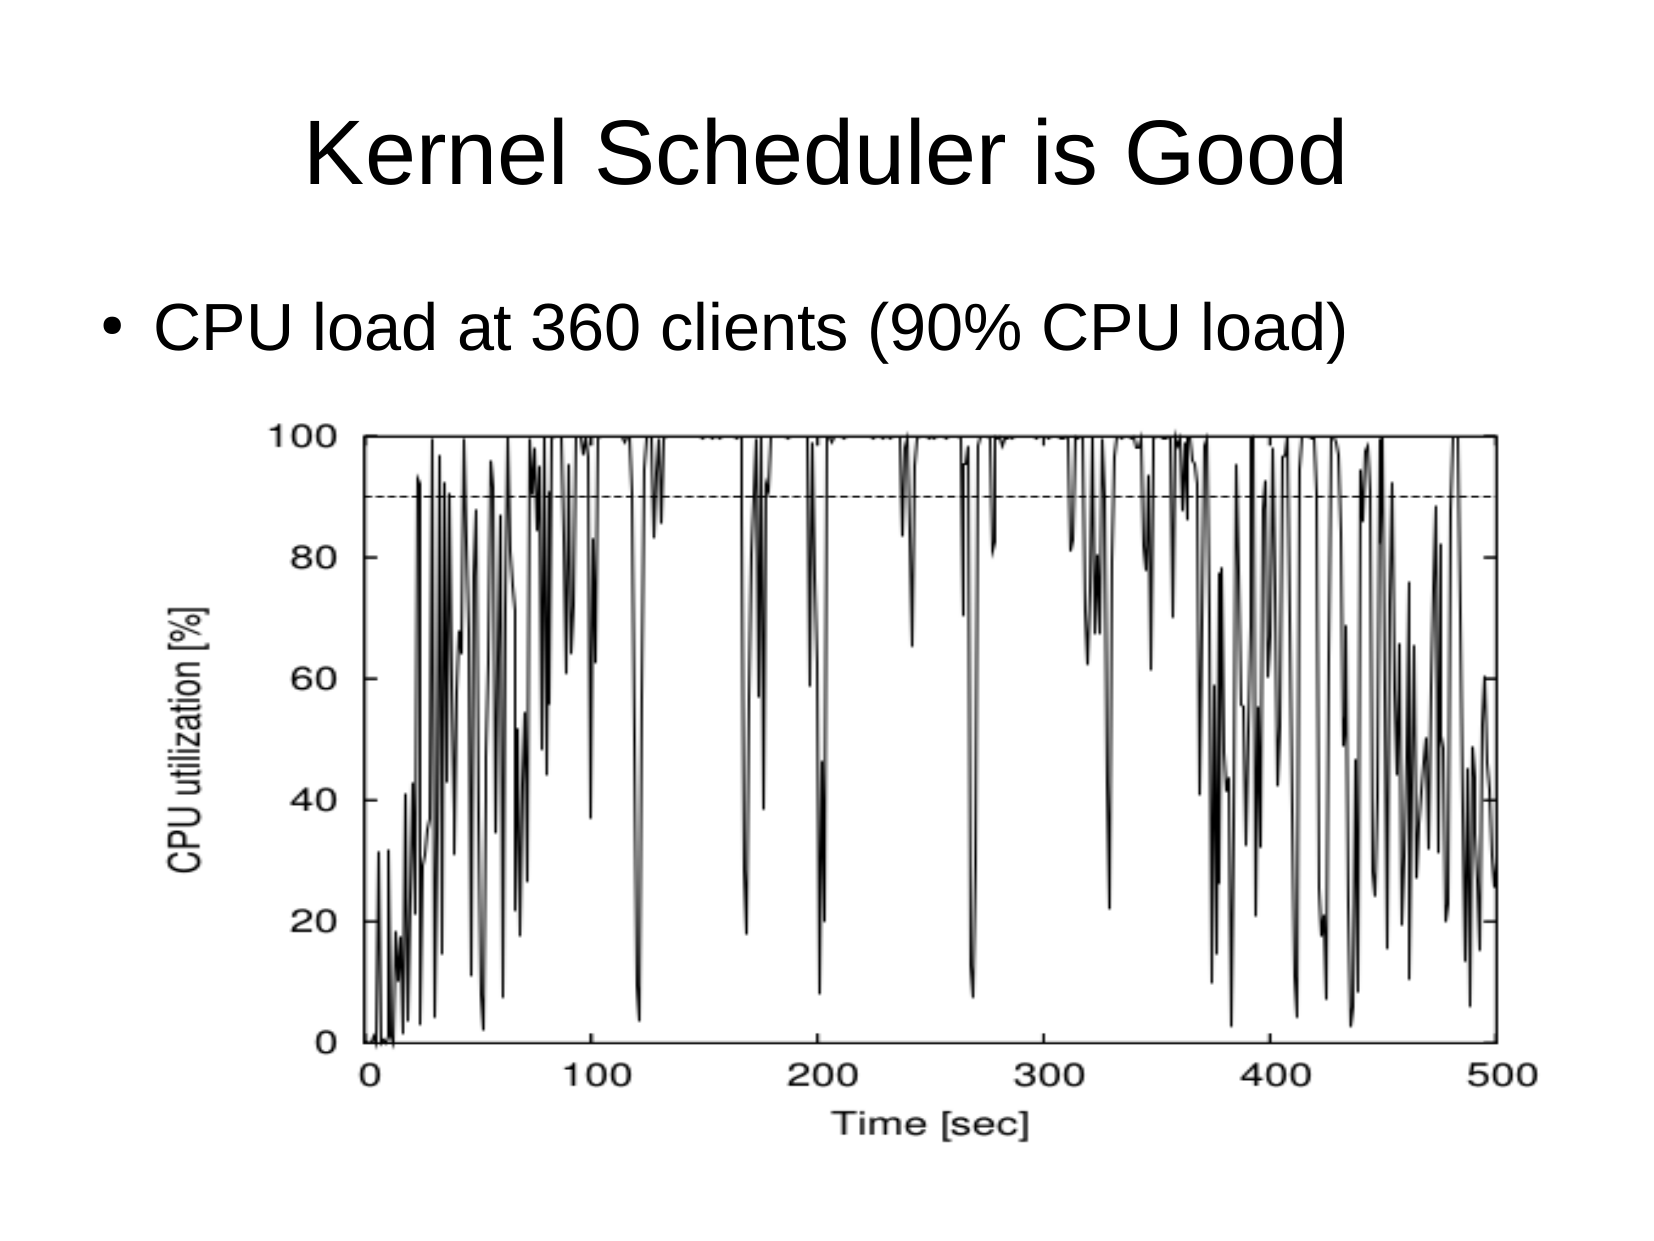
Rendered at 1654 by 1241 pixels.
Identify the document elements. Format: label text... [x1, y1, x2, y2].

title Kernel Scheduler is Good [82, 49, 1571, 257]
list CPU load at 360 clients (90% CPU load) [82, 290, 1538, 1010]
picture [137, 384, 1606, 1156]
